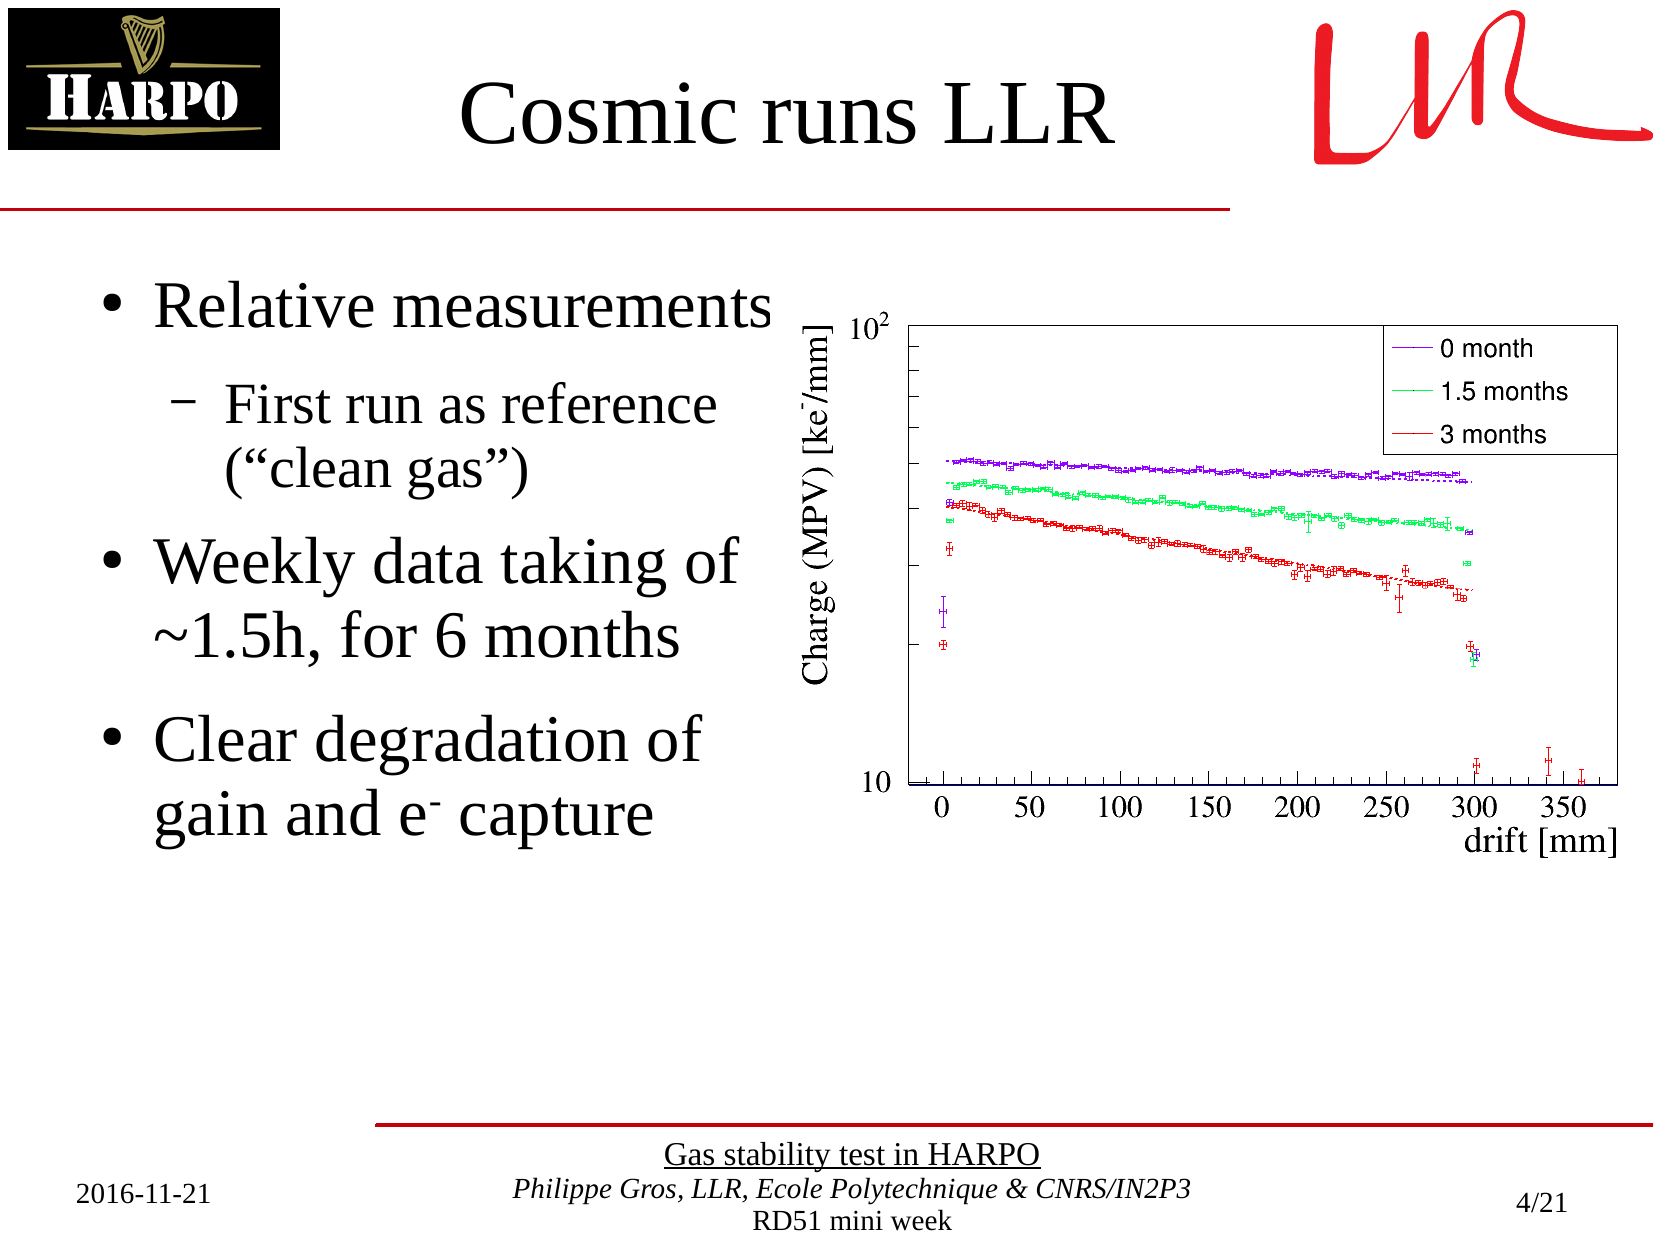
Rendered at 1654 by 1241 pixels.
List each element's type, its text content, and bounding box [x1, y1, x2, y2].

picture [770, 304, 1644, 874]
picture [1314, 10, 1653, 165]
title Cosmic runs LLR [284, 14, 1290, 210]
picture [8, 8, 280, 150]
list Relative measurements First run as reference (“clean gas”) Weekly data taking of ~1.5h, for 6 months Clear degradation of gain and e- capture [82, 267, 815, 1125]
